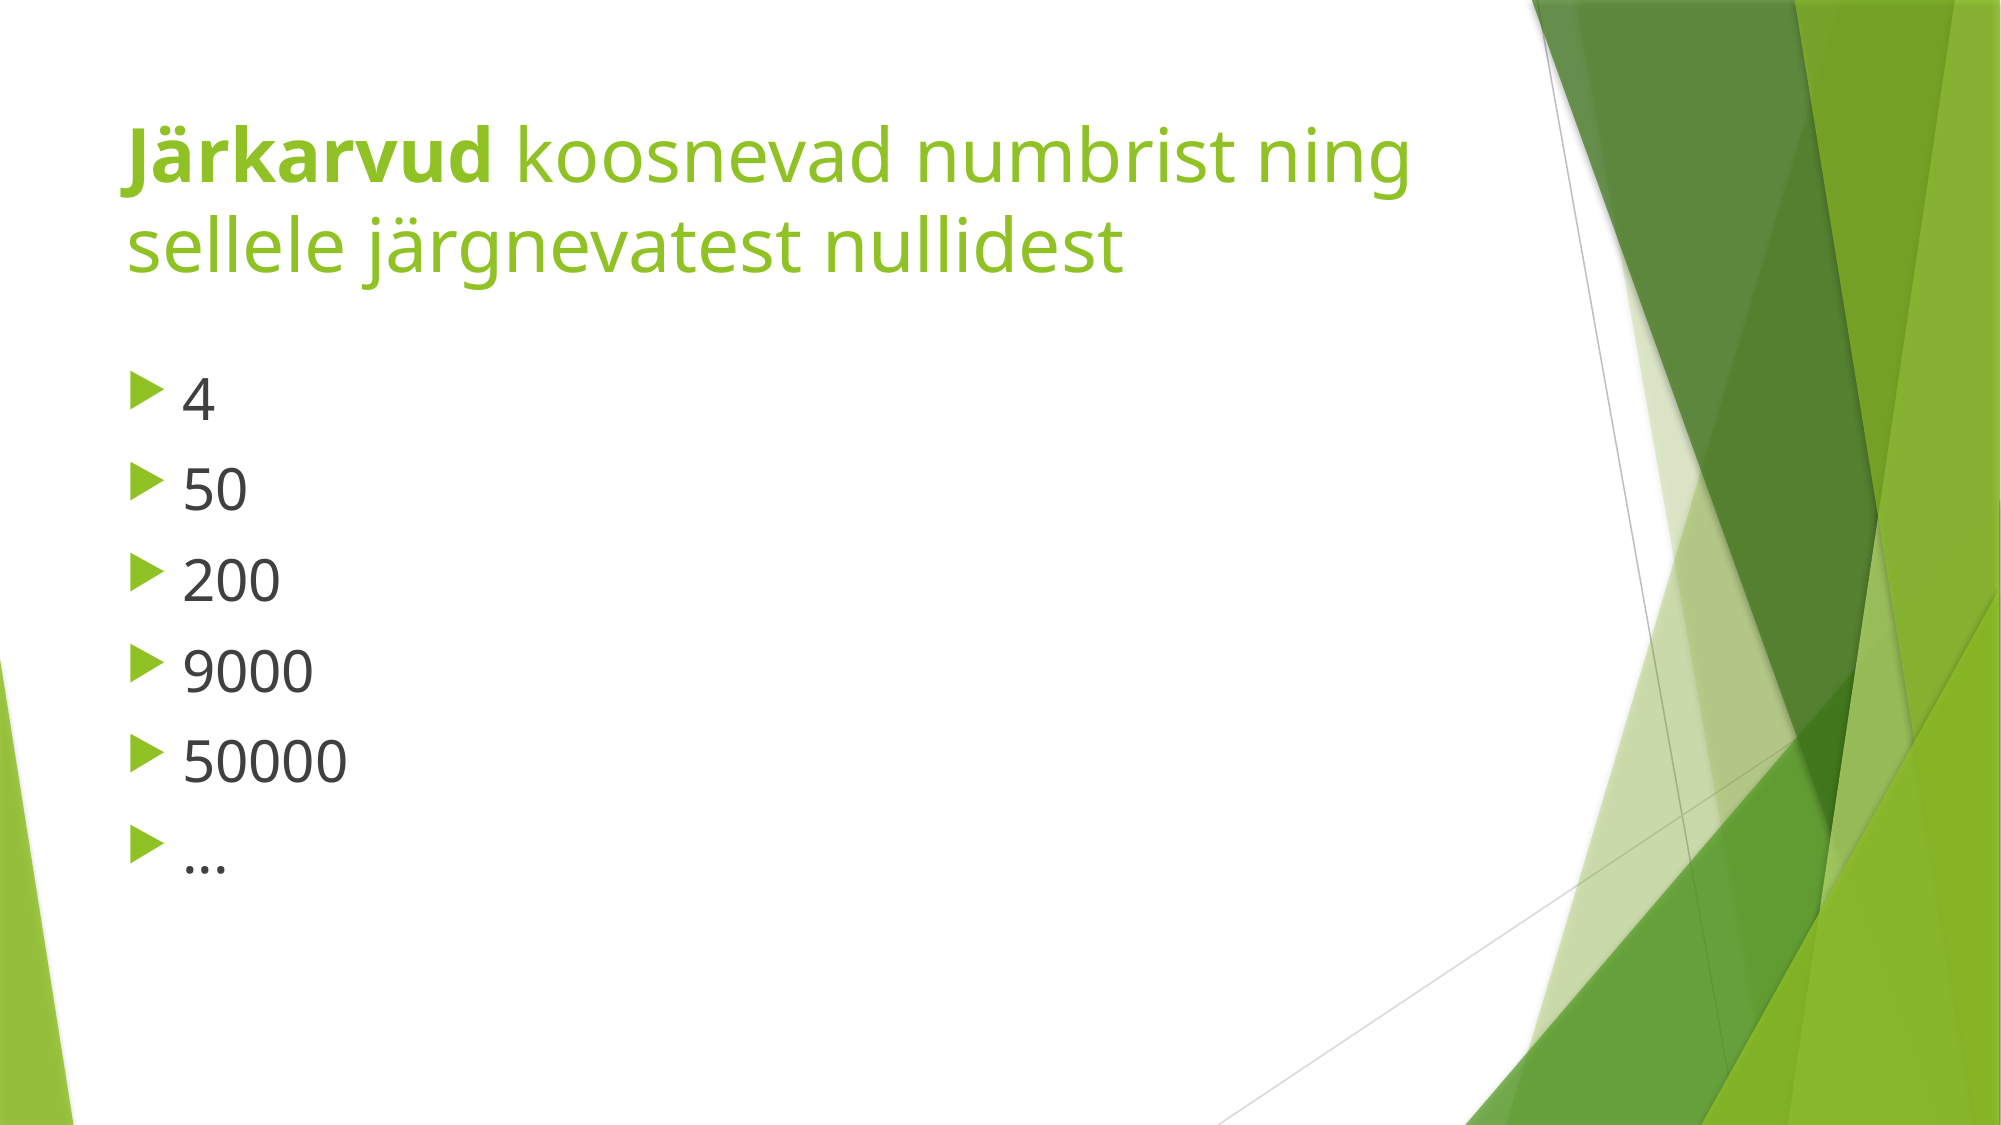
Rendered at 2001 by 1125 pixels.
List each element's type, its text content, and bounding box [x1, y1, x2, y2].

list 4 50 200 9000 50000 ... [111, 354, 1522, 992]
title Järkarvud koosnevad numbrist ning sellele järgnevatest nullidest [111, 99, 1522, 317]
